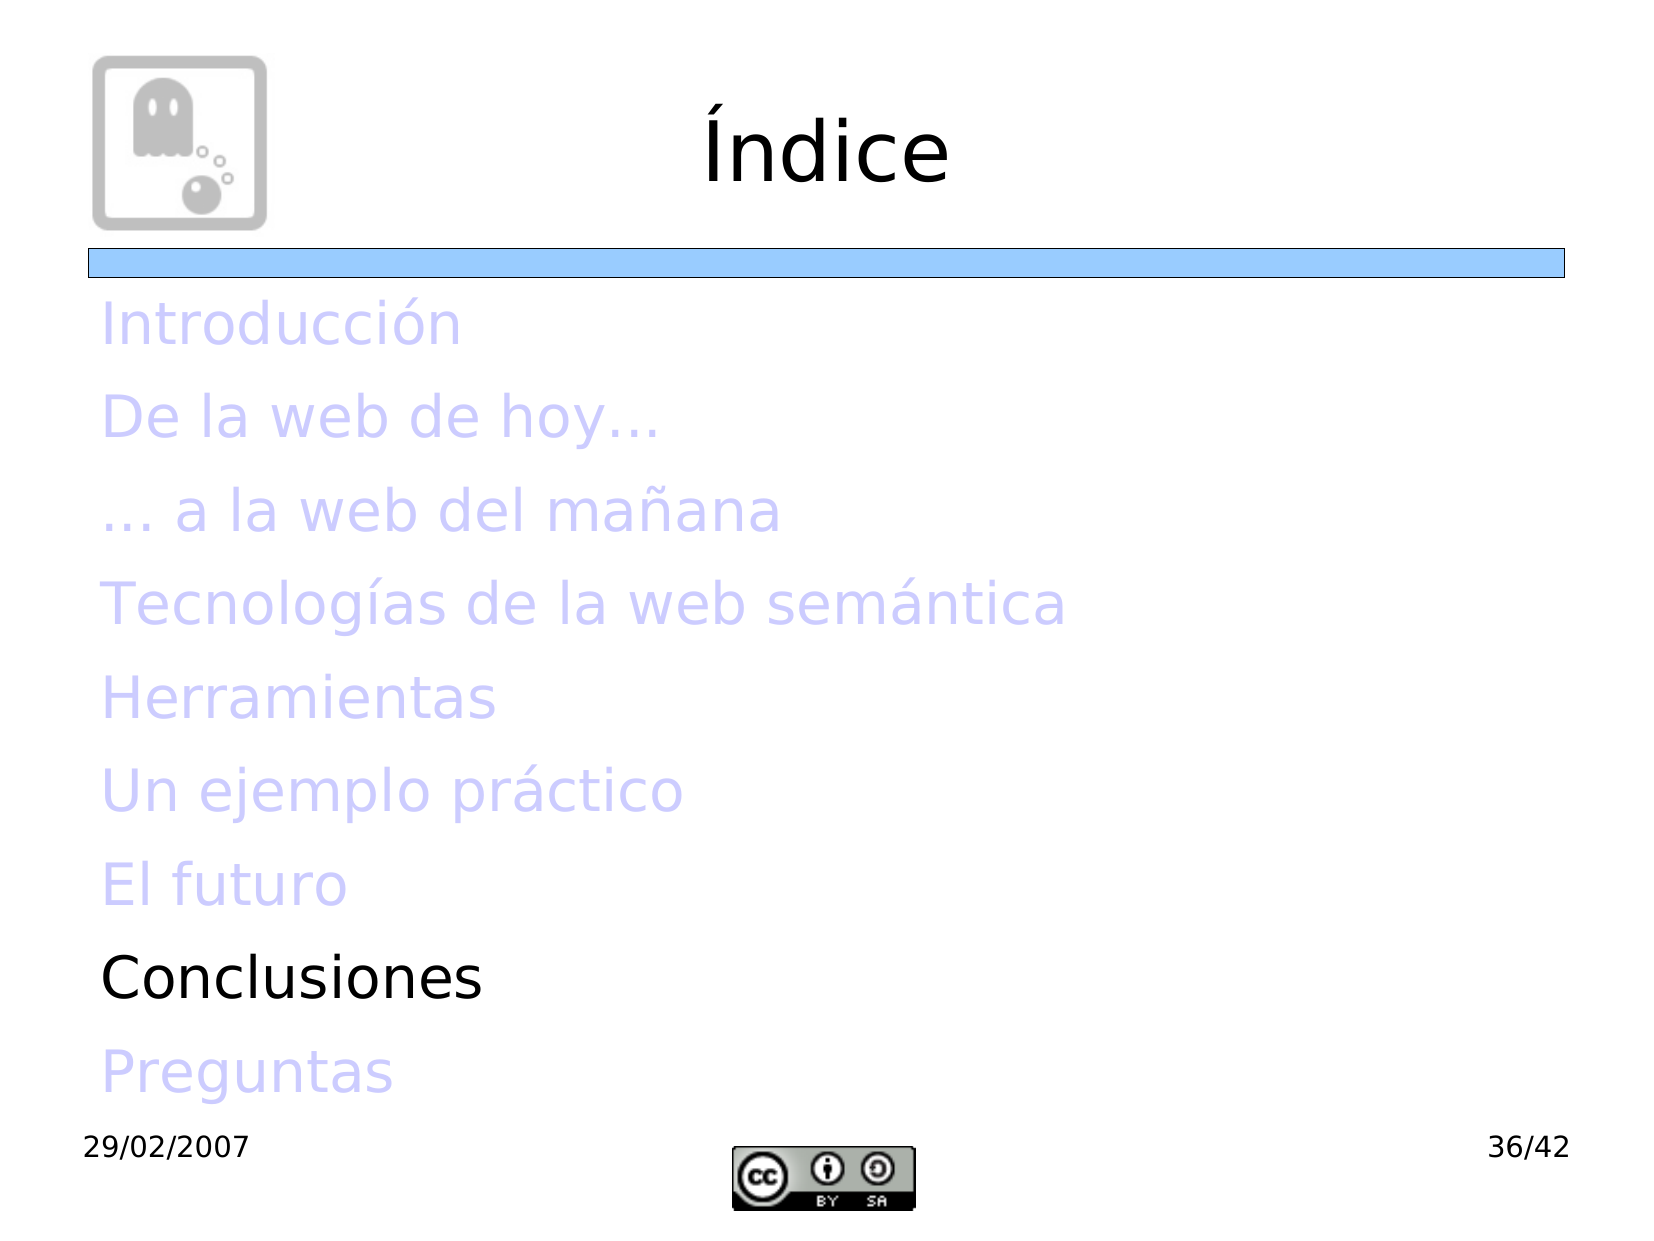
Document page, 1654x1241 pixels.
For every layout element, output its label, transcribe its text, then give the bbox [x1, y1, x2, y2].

picture [732, 1146, 916, 1211]
list Introducción De la web de hoy... ... a la web del mañana Tecnologías de la web semántica Herramientas Un ejemplo práctico El futuro Conclusiones Preguntas [82, 290, 1571, 1107]
title Índice [82, 49, 1571, 257]
